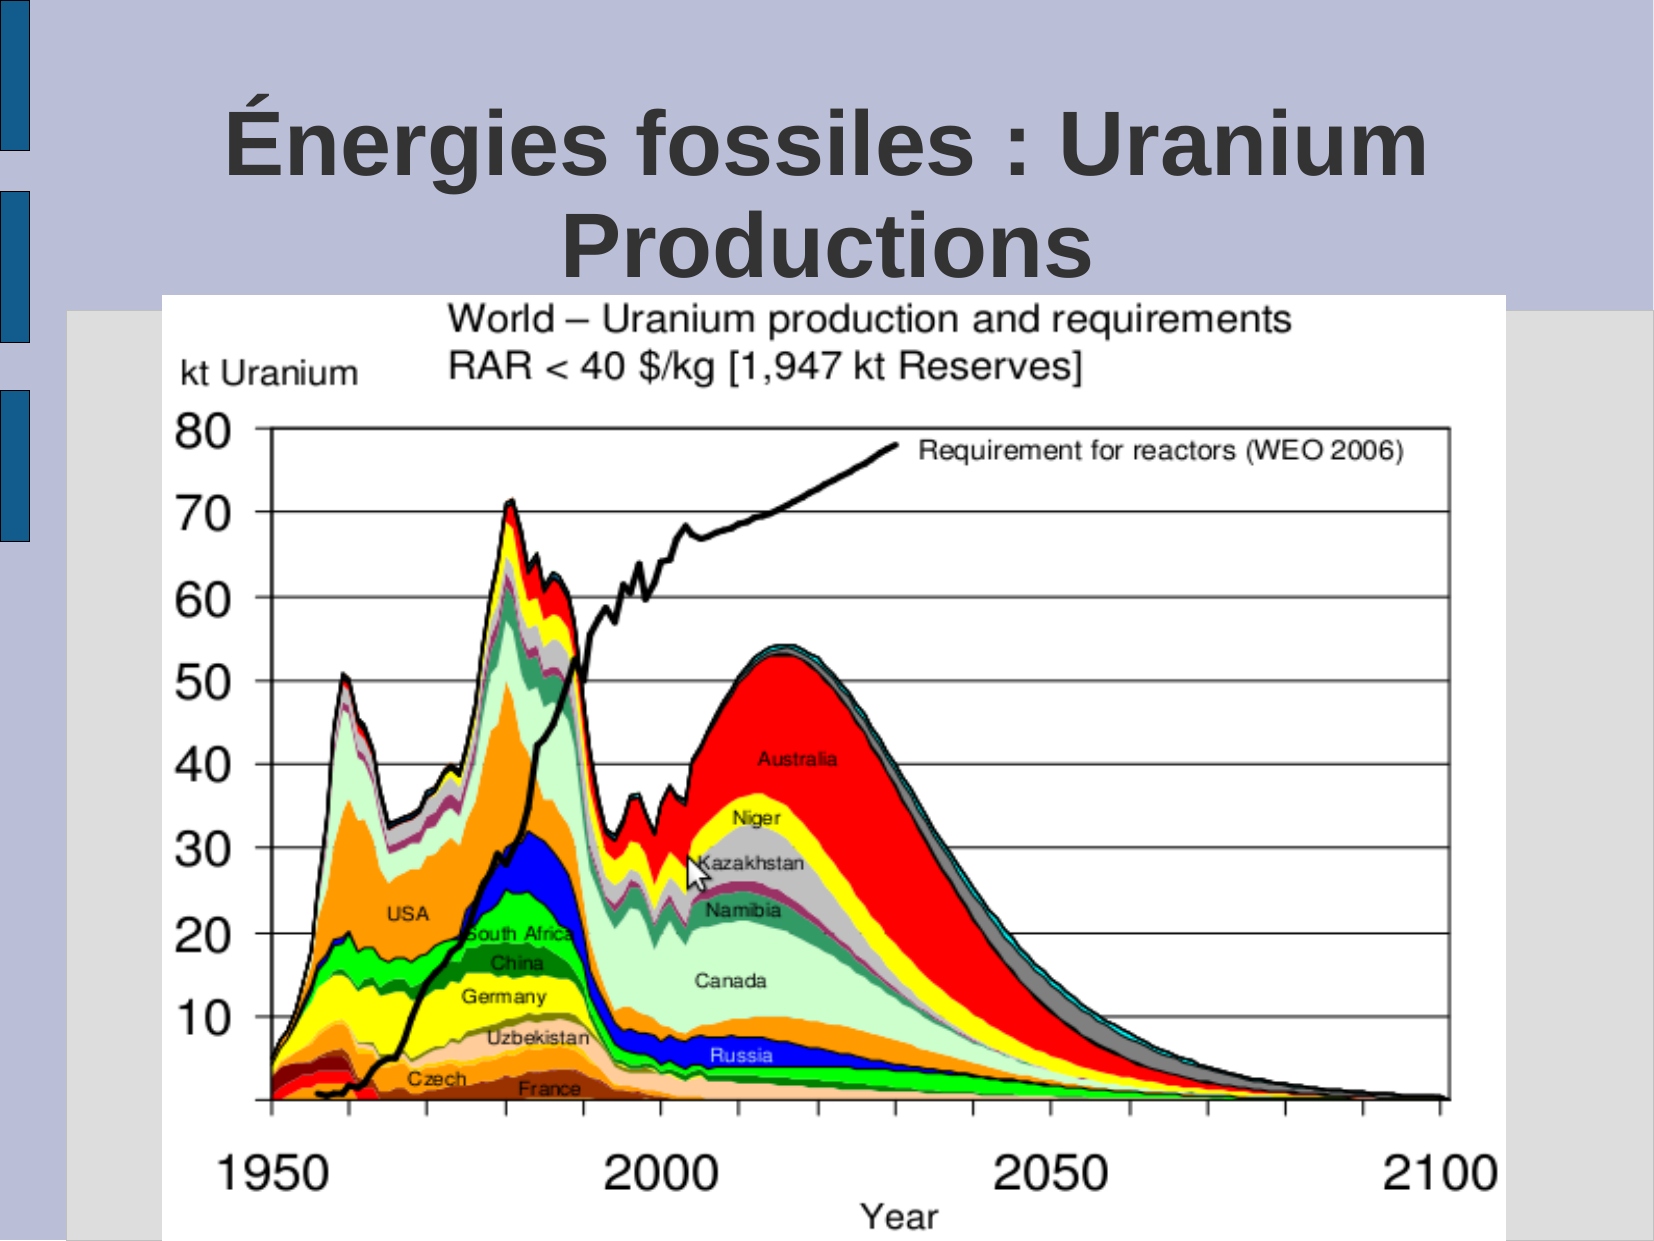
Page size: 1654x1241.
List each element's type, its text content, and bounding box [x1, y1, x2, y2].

picture [162, 295, 1506, 1241]
title Énergies fossiles : Uranium Productions [121, 91, 1534, 299]
